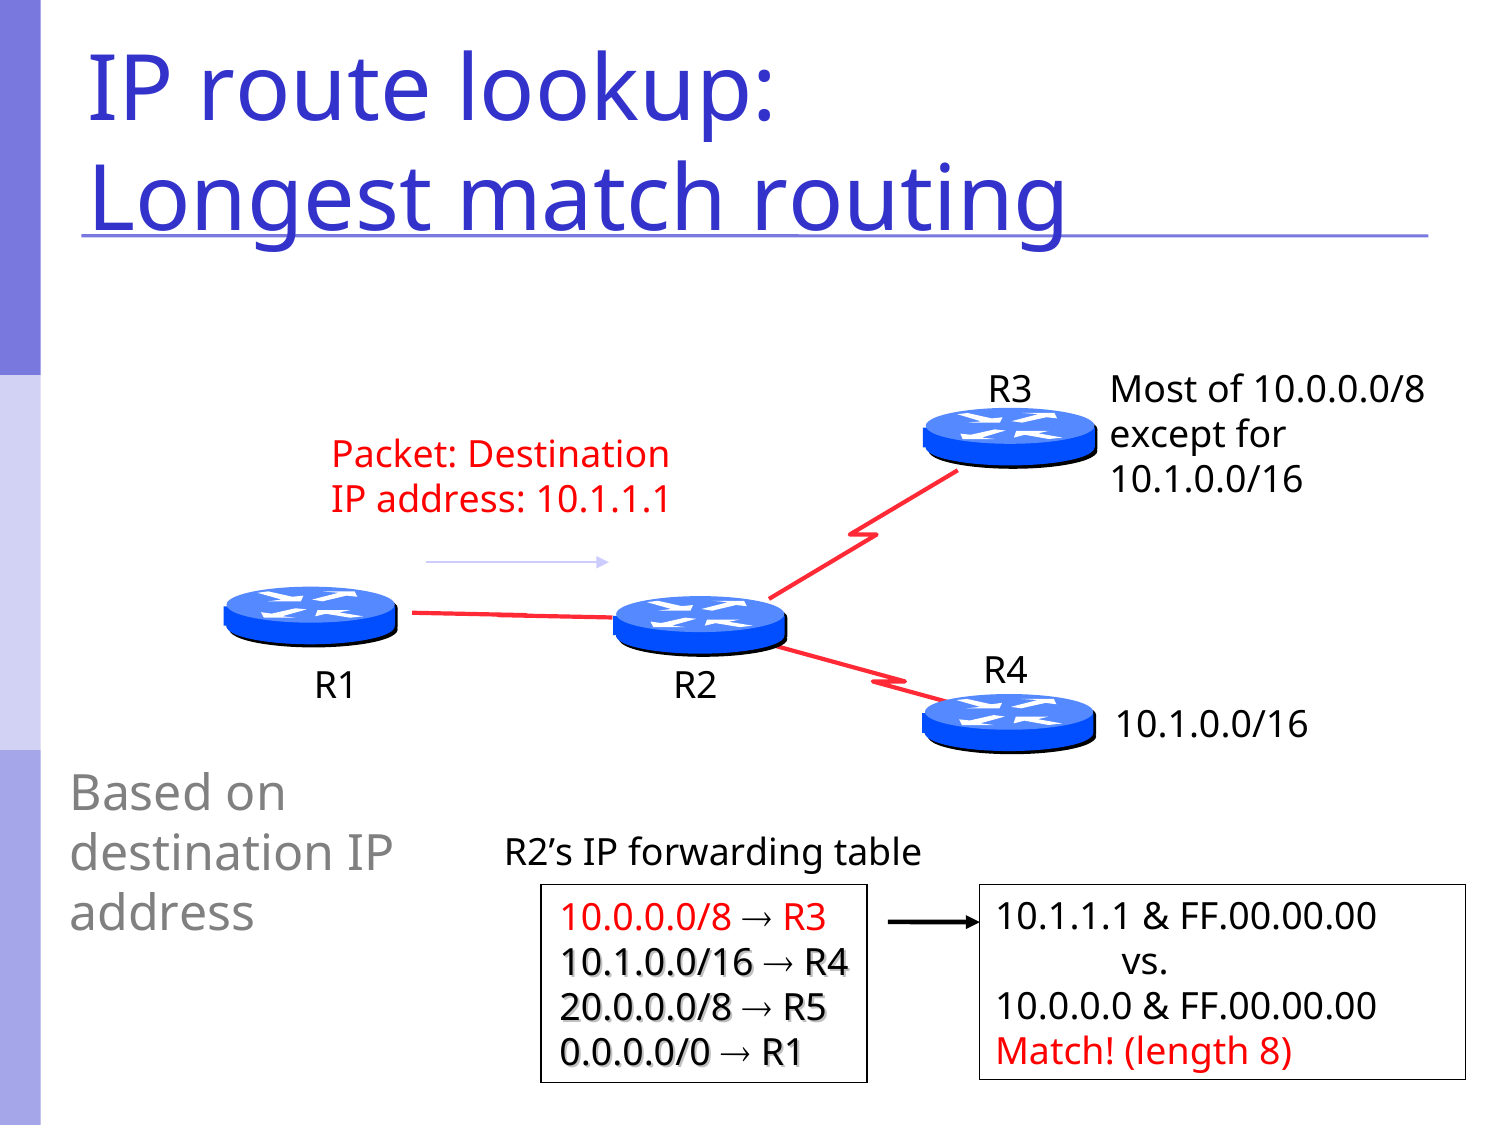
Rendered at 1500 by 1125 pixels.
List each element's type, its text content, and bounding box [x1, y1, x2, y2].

text_box R1 [298, 653, 375, 715]
text_box R2 [657, 653, 734, 714]
text_box R4 [967, 638, 1044, 699]
text_box Packet: Destination IP address: 10.1.1.1 [313, 421, 692, 530]
text_box R2’s IP forwarding table [485, 818, 942, 882]
text_box R3 [972, 357, 1049, 409]
text_box Most of 10.0.0.0/8 except for 10.1.0.0/16 [1093, 357, 1497, 509]
text_box 10.1.1.1 & FF.00.00.00 vs. 10.0.0.0 & FF.00.00.00 Match! (length 8) [979, 884, 1466, 1080]
text_box [922, 695, 1097, 755]
text_box [922, 407, 1093, 469]
text_box [223, 586, 398, 648]
text_box IP route lookup: Longest match routing [75, 22, 1394, 256]
text_box Based on destination IP address [51, 751, 475, 950]
text_box 10.0.0.0/8  R3 10.1.0.0/16  R4 20.0.0.0/8  R5 0.0.0.0/0  R1 [540, 884, 868, 1083]
text_box 10.1.0.0/16 [1098, 692, 1325, 753]
text_box [613, 596, 788, 656]
